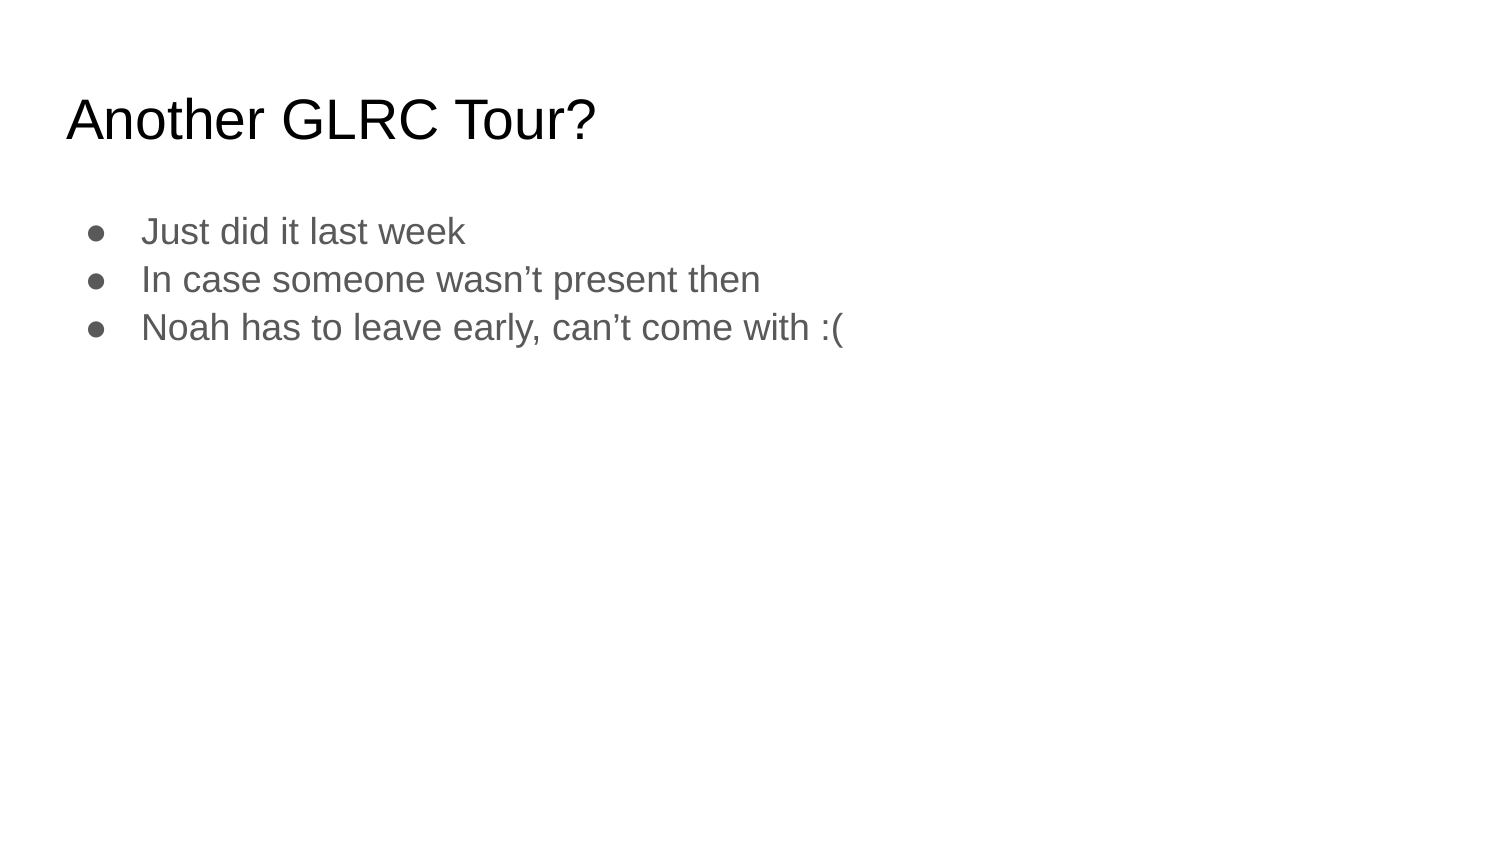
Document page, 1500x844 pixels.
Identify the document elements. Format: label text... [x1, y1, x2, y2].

title Another GLRC Tour? [51, 72, 1449, 167]
list Just did it last week In case someone wasn’t present then Noah has to leave early, can’t come with :( [51, 189, 1449, 750]
